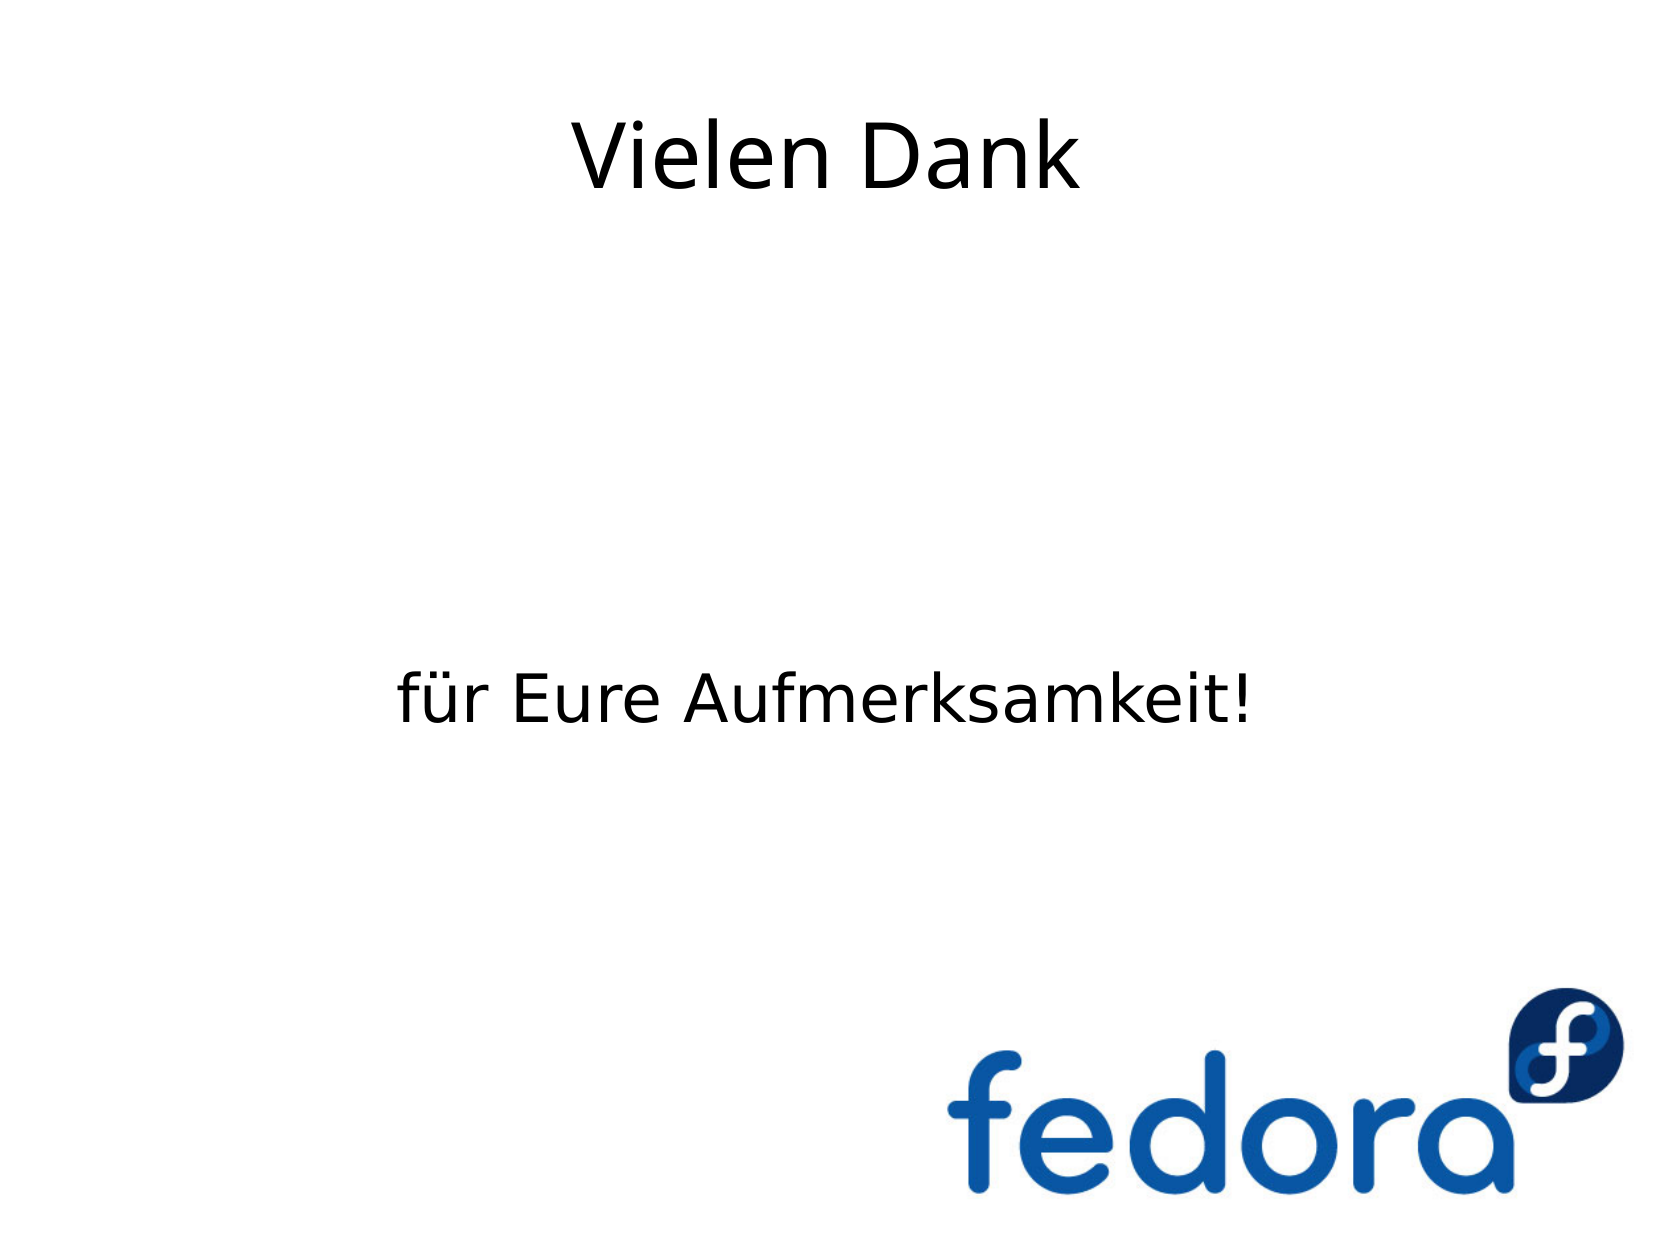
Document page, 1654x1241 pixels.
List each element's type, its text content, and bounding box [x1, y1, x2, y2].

title Vielen Dank [82, 49, 1571, 257]
picture [925, 967, 1639, 1223]
subtitle für Eure Aufmerksamkeit! [82, 290, 1571, 1109]
